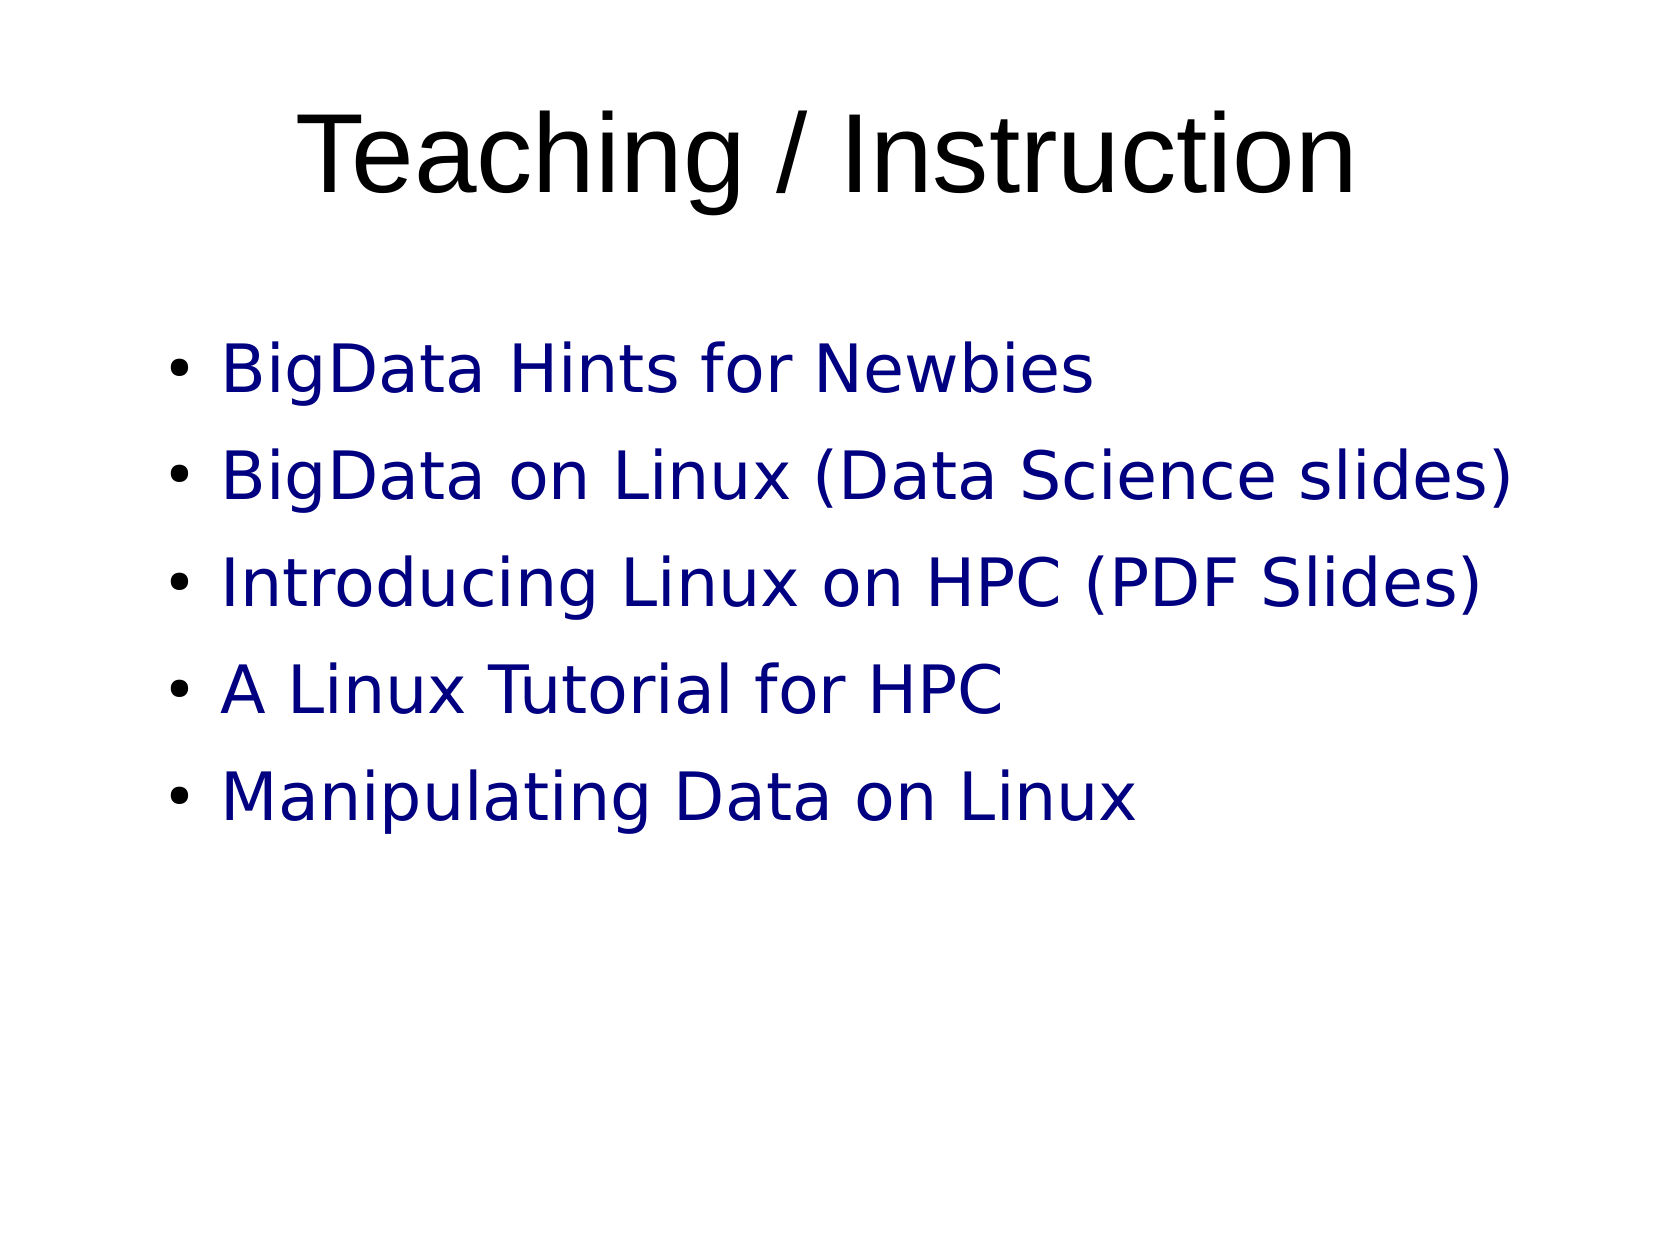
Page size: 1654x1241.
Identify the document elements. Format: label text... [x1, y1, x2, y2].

list BigData Hints for Newbies BigData on Linux (Data Science slides) Introducing Linux on HPC (PDF Slides) A Linux Tutorial for HPC Manipulating Data on Linux [150, 330, 1639, 1050]
title Teaching / Instruction [82, 49, 1571, 257]
